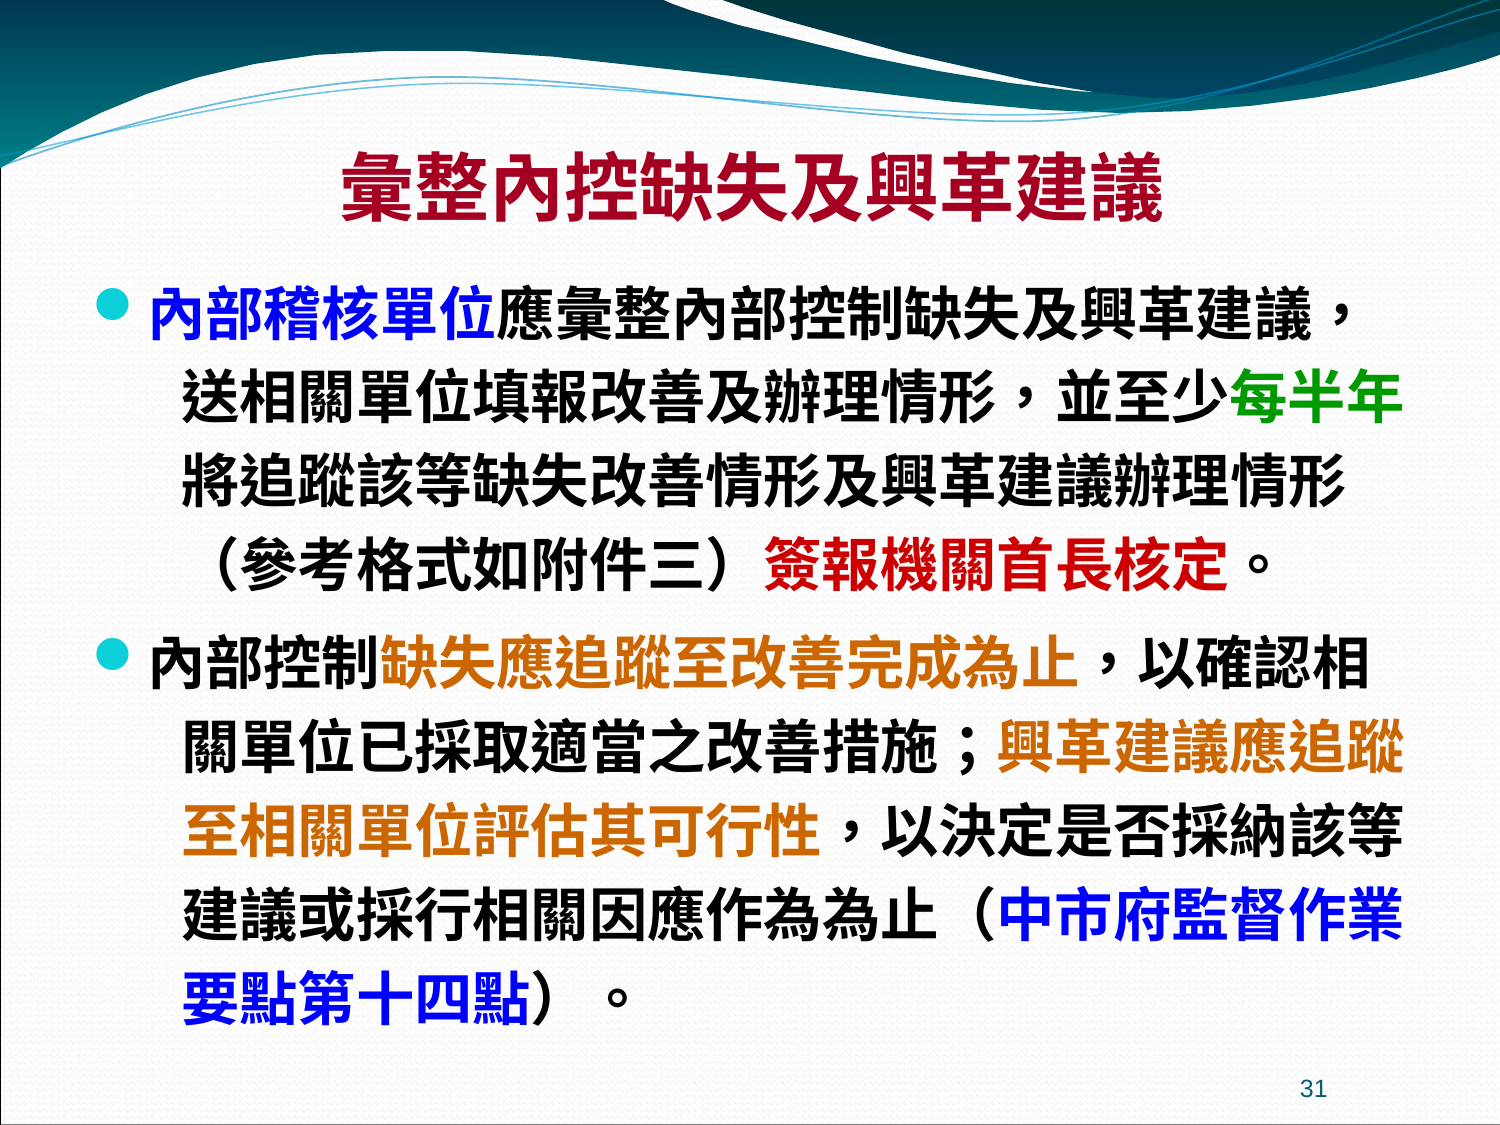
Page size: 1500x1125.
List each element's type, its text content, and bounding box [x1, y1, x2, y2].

list 內部稽核單位應彙整內部控制缺失及興革建議，送相關單位填報改善及辦理情形，並至少每半年將追蹤該等缺失改善情形及興革建議辦理情形（參考格式如附件三）簽報機關首長核定。 內部控制缺失應追蹤至改善完成為止，以確認相關單位已採取適當之改善措施；興革建議應追蹤至相關單位評估其可行性，以決定是否採納該等建議或採行相關因應作為為止（中市府監督作業要點第十四點）。 [76, 255, 1427, 1059]
title 彙整內控缺失及興革建議 [76, 42, 1427, 231]
text_box [1299, 1059, 1426, 1103]
